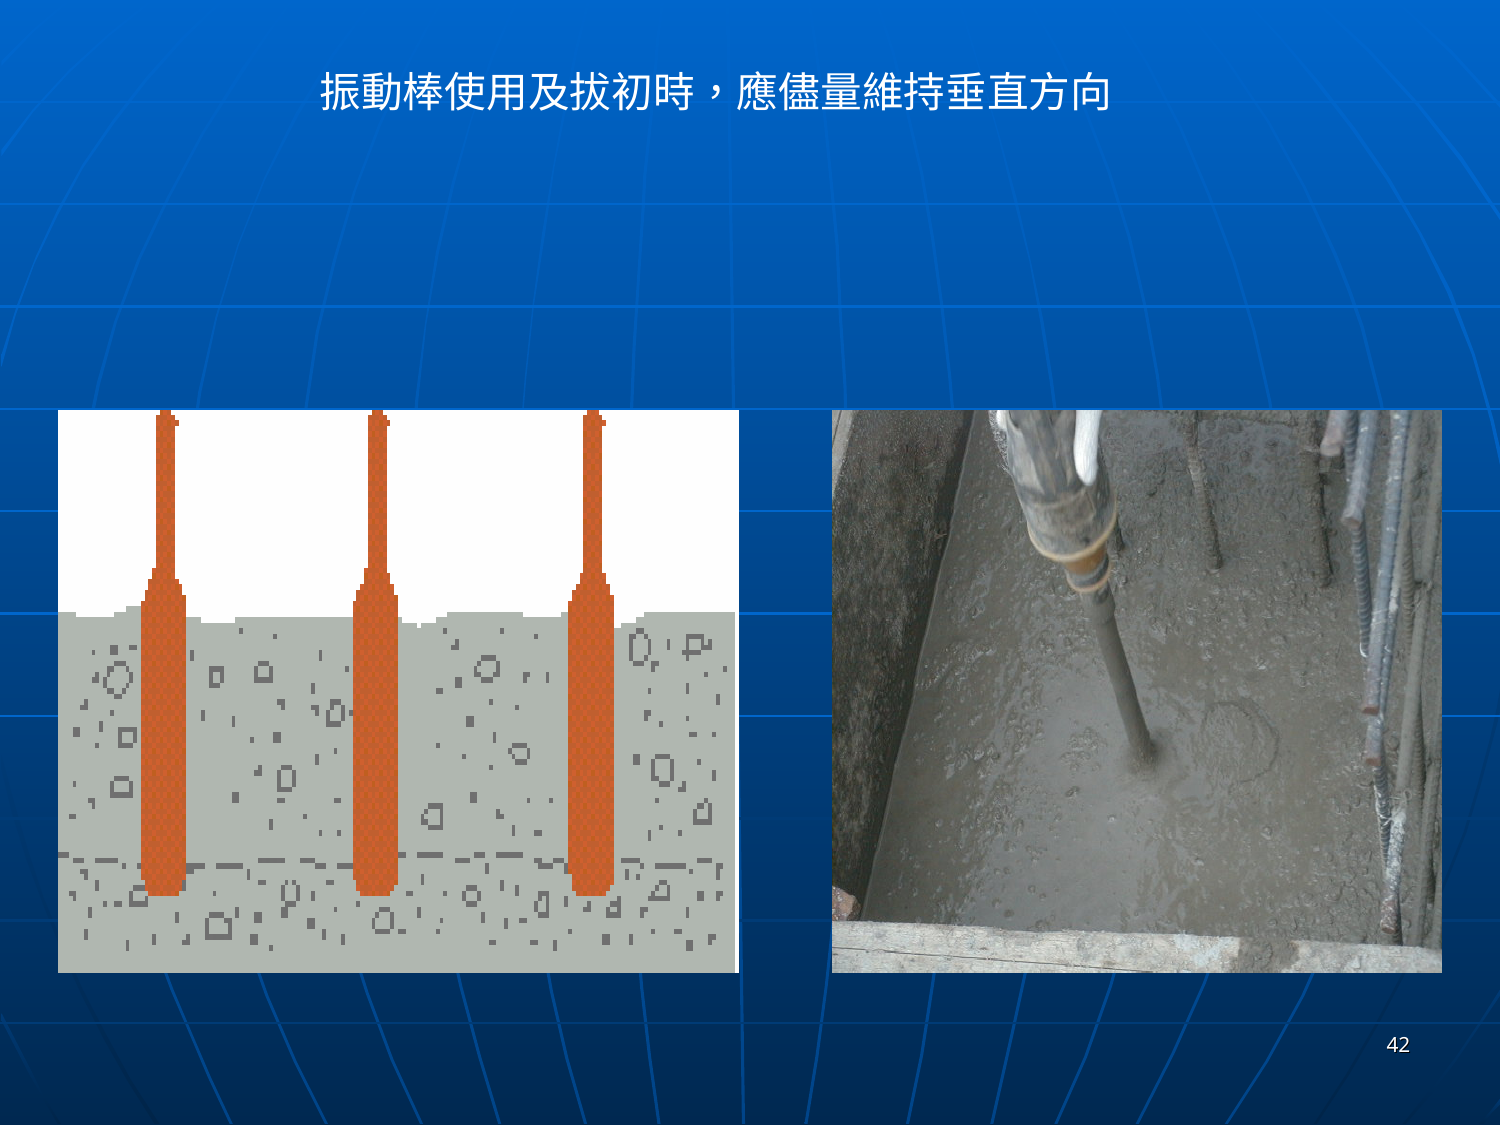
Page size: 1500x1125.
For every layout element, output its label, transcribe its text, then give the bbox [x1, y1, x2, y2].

picture [832, 410, 1442, 973]
text_box 振動棒使用及拔初時，應儘量維持垂直方向 [304, 58, 1208, 125]
text_box <編號> [1074, 1024, 1426, 1100]
picture [58, 410, 739, 973]
